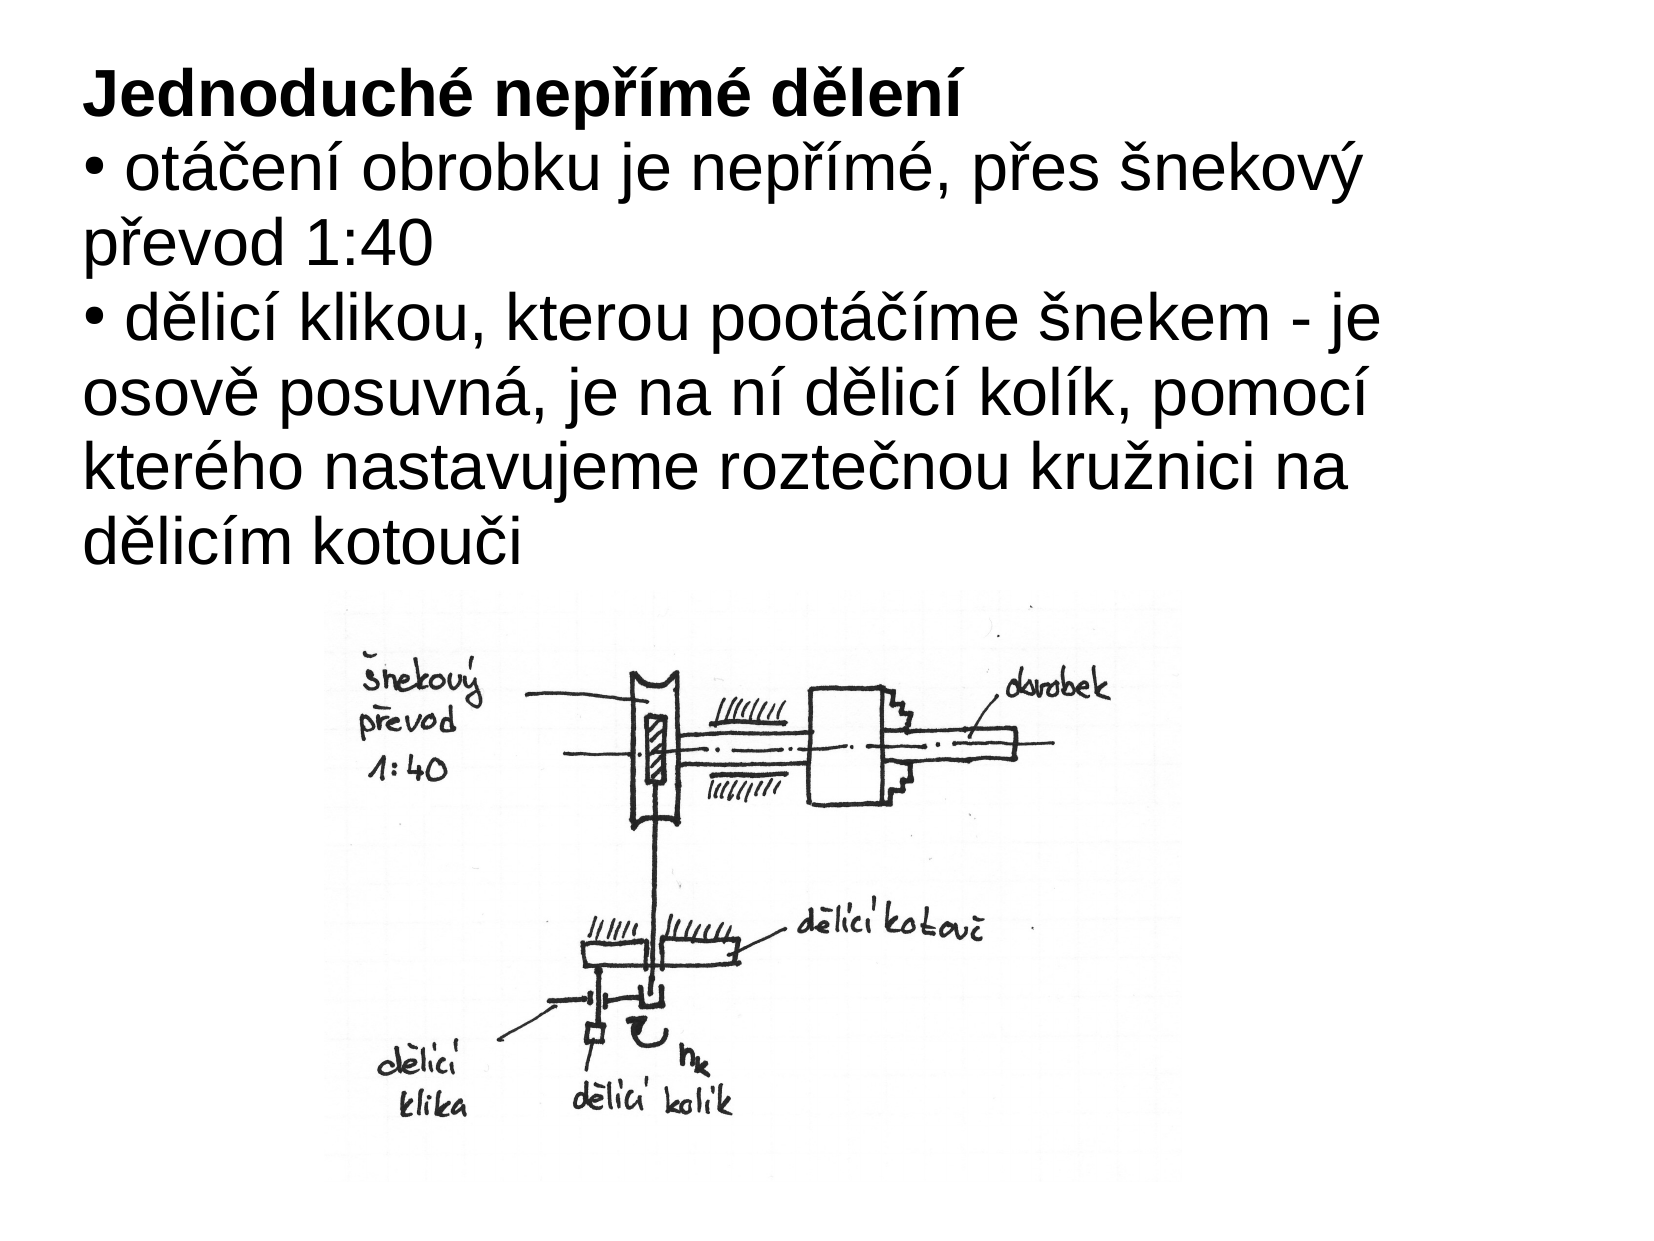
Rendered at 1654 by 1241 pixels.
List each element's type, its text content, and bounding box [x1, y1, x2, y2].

subtitle Jednoduché nepřímé dělení otáčení obrobku je nepřímé, přes šnekový převod 1:40 dělicí klikou, kterou pootáčíme šnekem - je osově posuvná, je na ní dělicí kolík, pomocí kterého nastavujeme roztečnou kružnici na dělicím kotouči [82, 55, 1571, 1103]
picture [324, 590, 1182, 1182]
